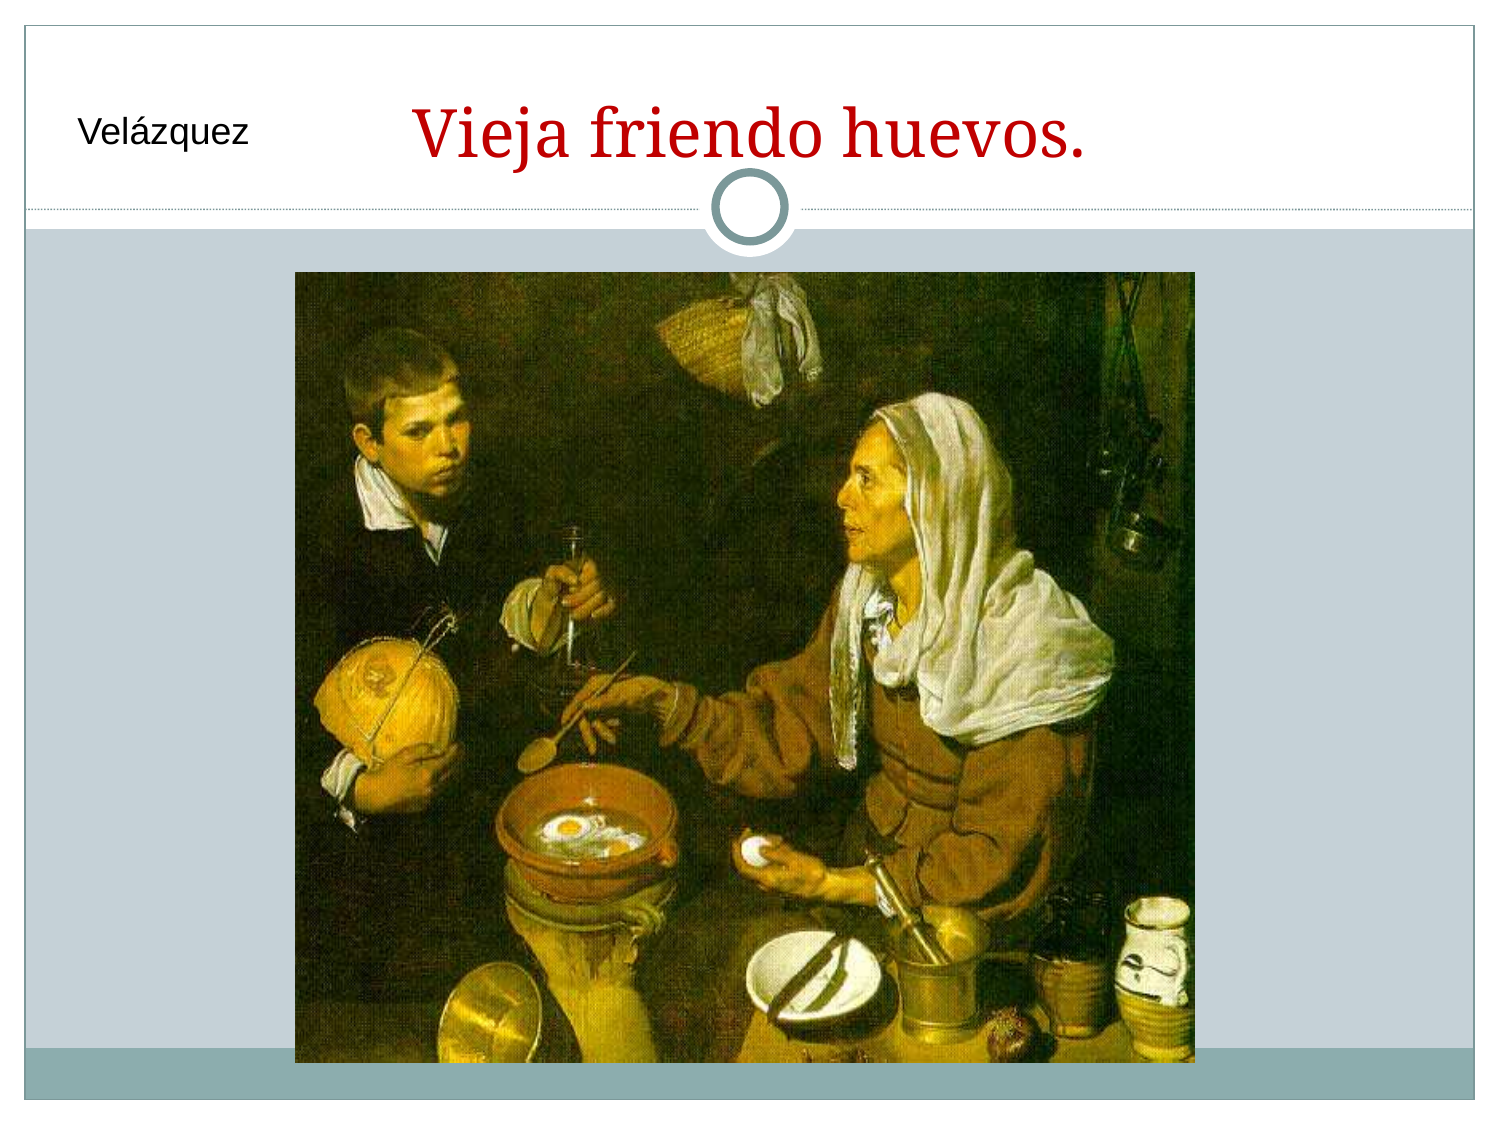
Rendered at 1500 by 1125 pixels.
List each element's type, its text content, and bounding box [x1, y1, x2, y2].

title Vieja friendo huevos. [75, 62, 1426, 178]
picture [295, 272, 1195, 1063]
text_box Velázquez [62, 100, 275, 205]
